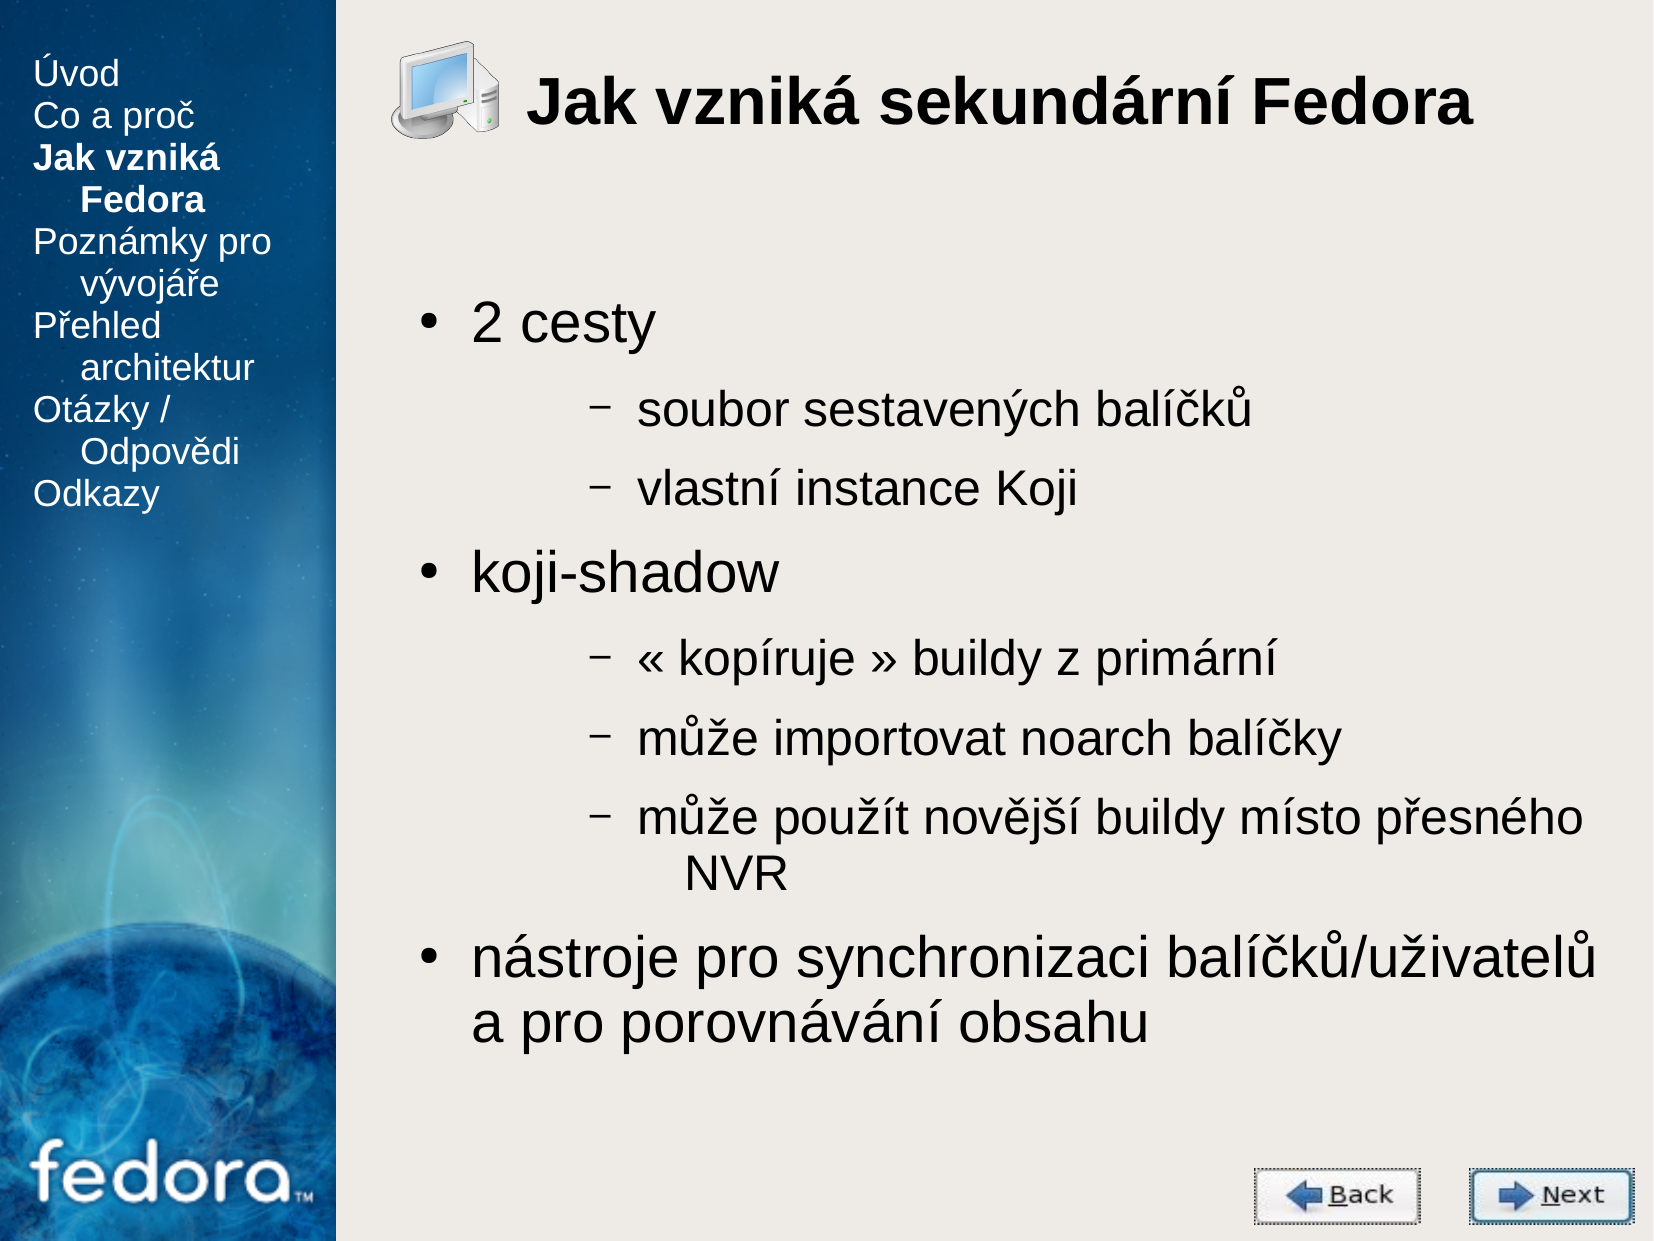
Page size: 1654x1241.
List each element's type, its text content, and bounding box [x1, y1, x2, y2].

picture [0, 0, 1654, 1241]
text_box Jak vzniká sekundární Fedora [511, 56, 1608, 147]
text_box Úvod Co a proč Jak vzniká Fedora Poznámky pro vývojáře Přehled architektur Otázky / Odpovědi Odkazy [18, 45, 327, 523]
list 2 cesty soubor sestavených balíčků vlastní instance Koji koji-shadow « kopíruje » buildy z primární může importovat noarch balíčky může použít novější buildy místo přesného NVR nástroje pro synchronizaci balíčků/uživatelů a pro porovnávání obsahu [400, 290, 1617, 1094]
